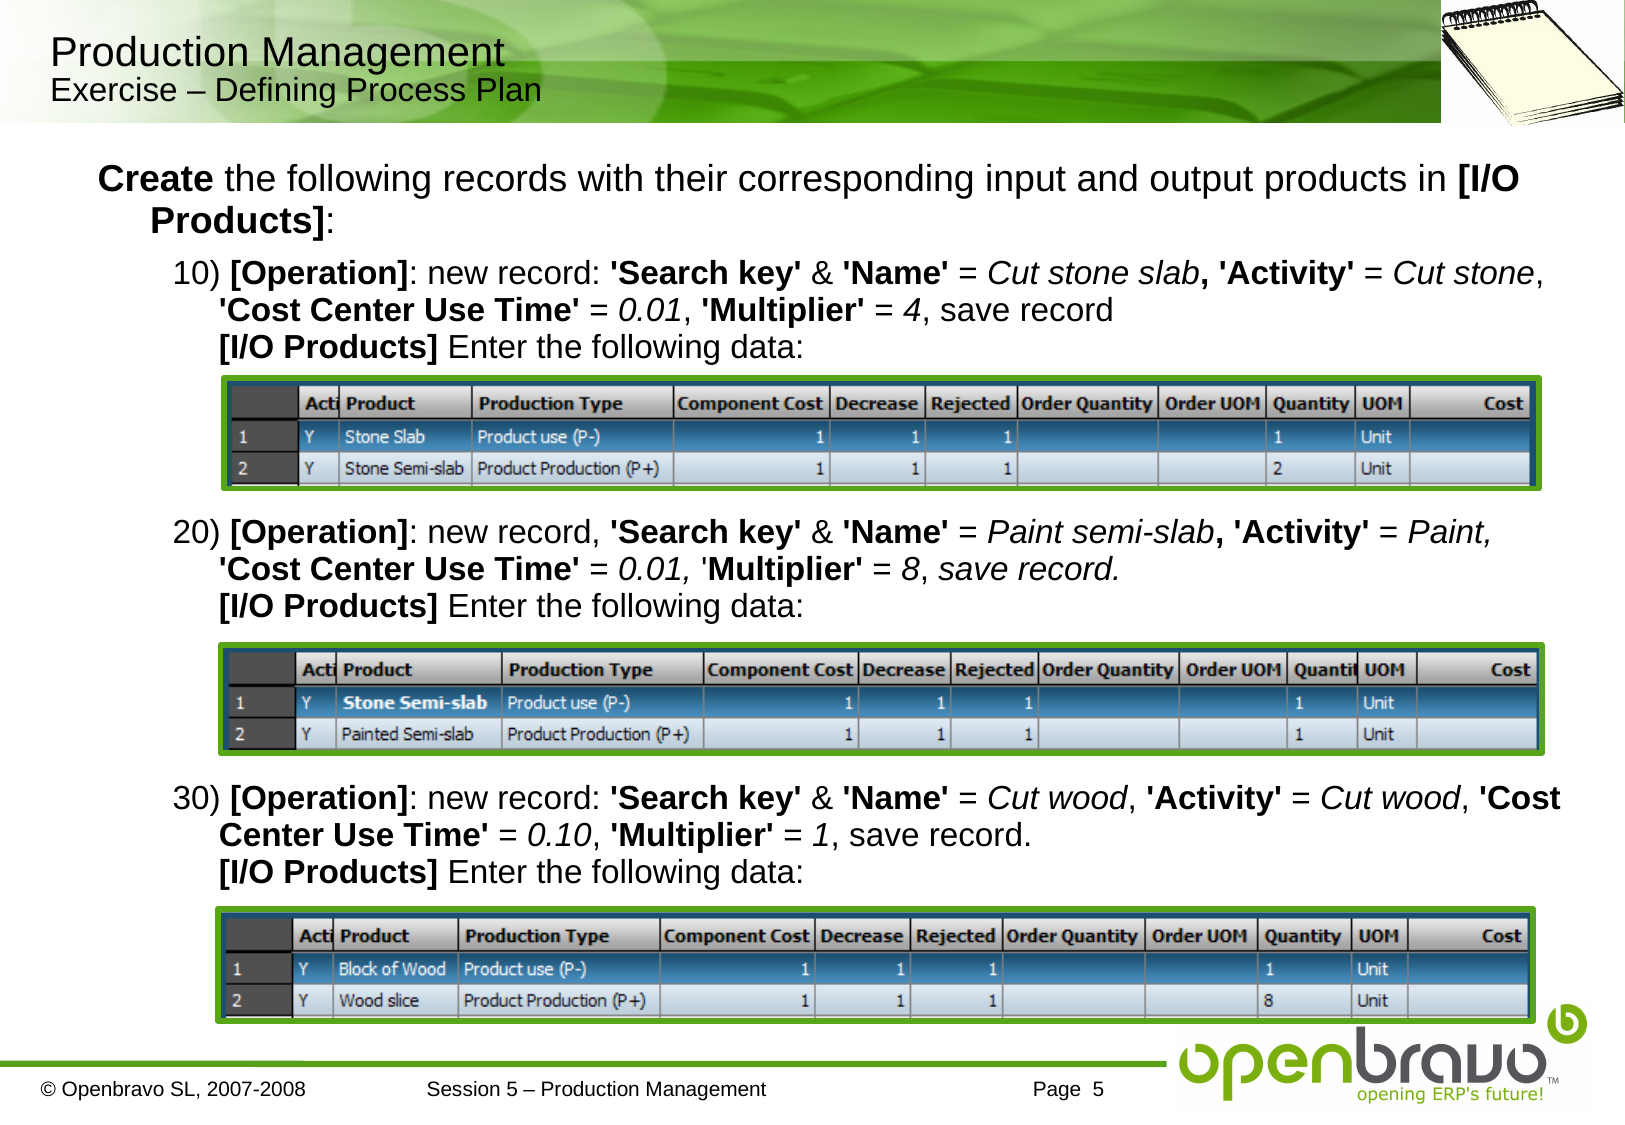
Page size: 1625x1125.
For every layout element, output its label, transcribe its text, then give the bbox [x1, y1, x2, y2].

list Create the following records with their corresponding input and output products in [I/O Products]: 10) [Operation]: new record: 'Search key' & 'Name' = Cut stone slab, 'Activity' = Cut stone, 'Cost Center Use Time' = 0.01, 'Multiplier' = 4, save record [I/O Products] Enter the following data: 20) [Operation]: new record, 'Search key' & 'Name' = Paint semi-slab, 'Activity' = Paint, 'Cost Center Use Time' = 0.01, 'Multiplier' = 8, save record. [I/O Products] Enter the following data: 30) [Operation]: new record: 'Search key' & 'Name' = Cut wood, 'Activity' = Cut wood, 'Cost Center Use Time' = 0.10, 'Multiplier' = 1, save record. [I/O Products] Enter the following data: [85, 151, 1576, 955]
chart [1441, 0, 1624, 127]
picture [0, 0, 1441, 123]
picture [220, 911, 1531, 1018]
picture [1172, 996, 1593, 1114]
picture [223, 648, 1540, 750]
picture [226, 380, 1536, 486]
title Production Management Exercise – Defining Process Plan [37, 21, 1575, 115]
